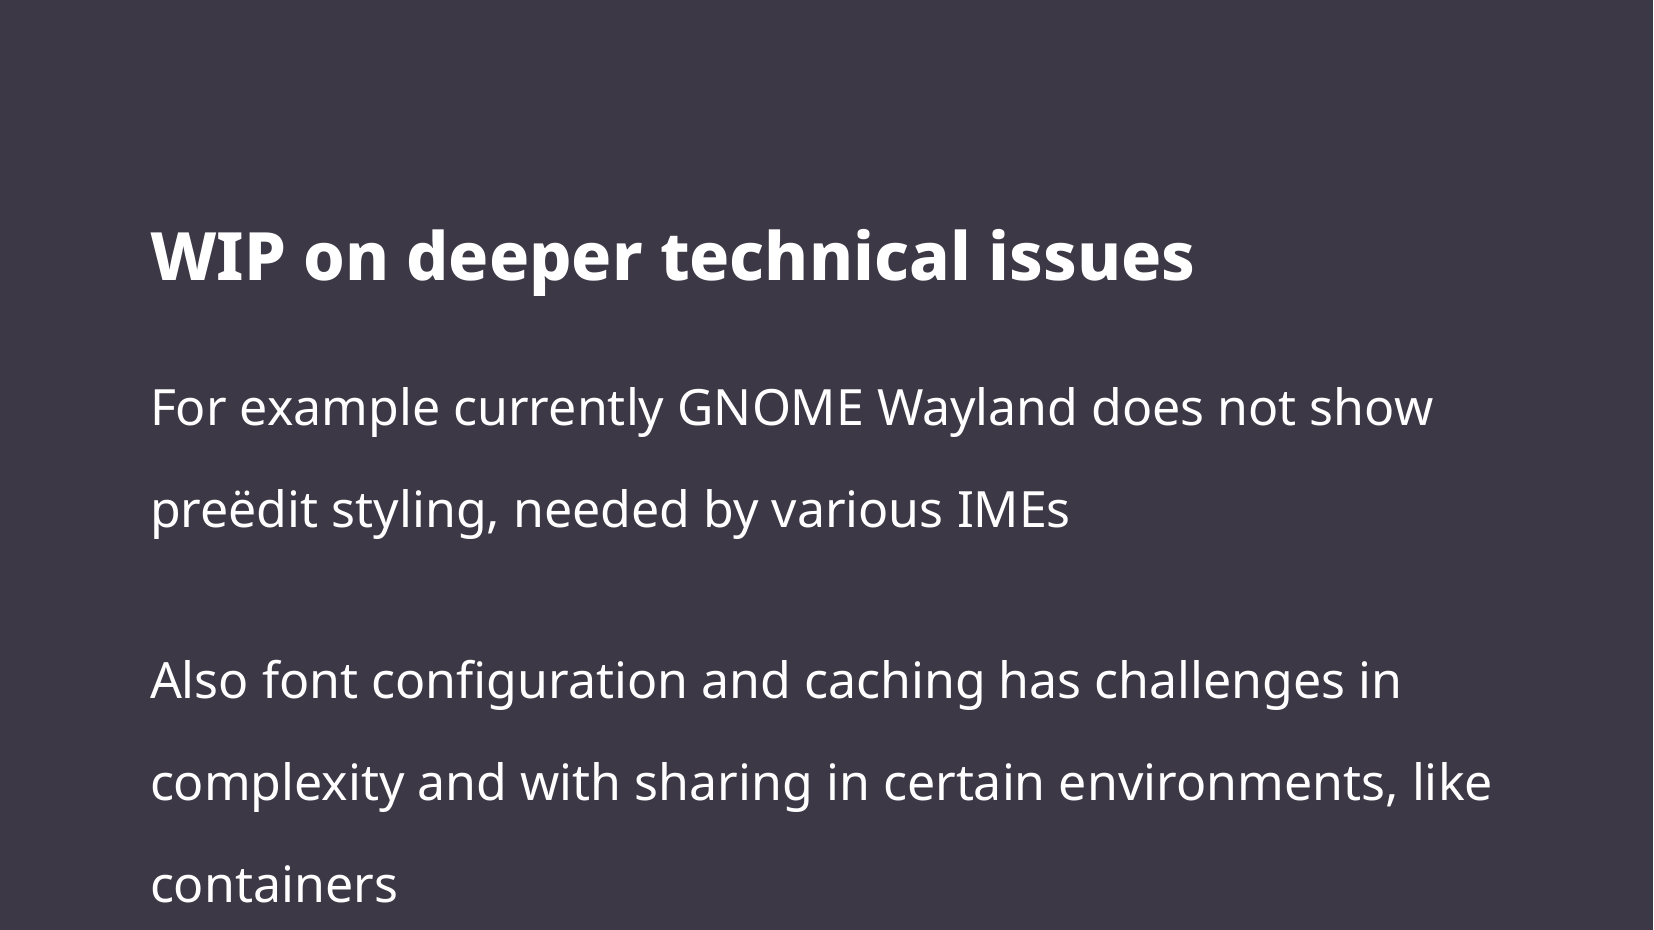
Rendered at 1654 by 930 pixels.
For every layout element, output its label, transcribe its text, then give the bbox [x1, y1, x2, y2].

title WIP on deeper technical issues [150, 144, 1501, 301]
subtitle For example currently GNOME Wayland does not show preëdit styling, needed by various IMEs Also font configuration and caching has challenges in complexity and with sharing in certain environments, like containers [150, 337, 1501, 918]
